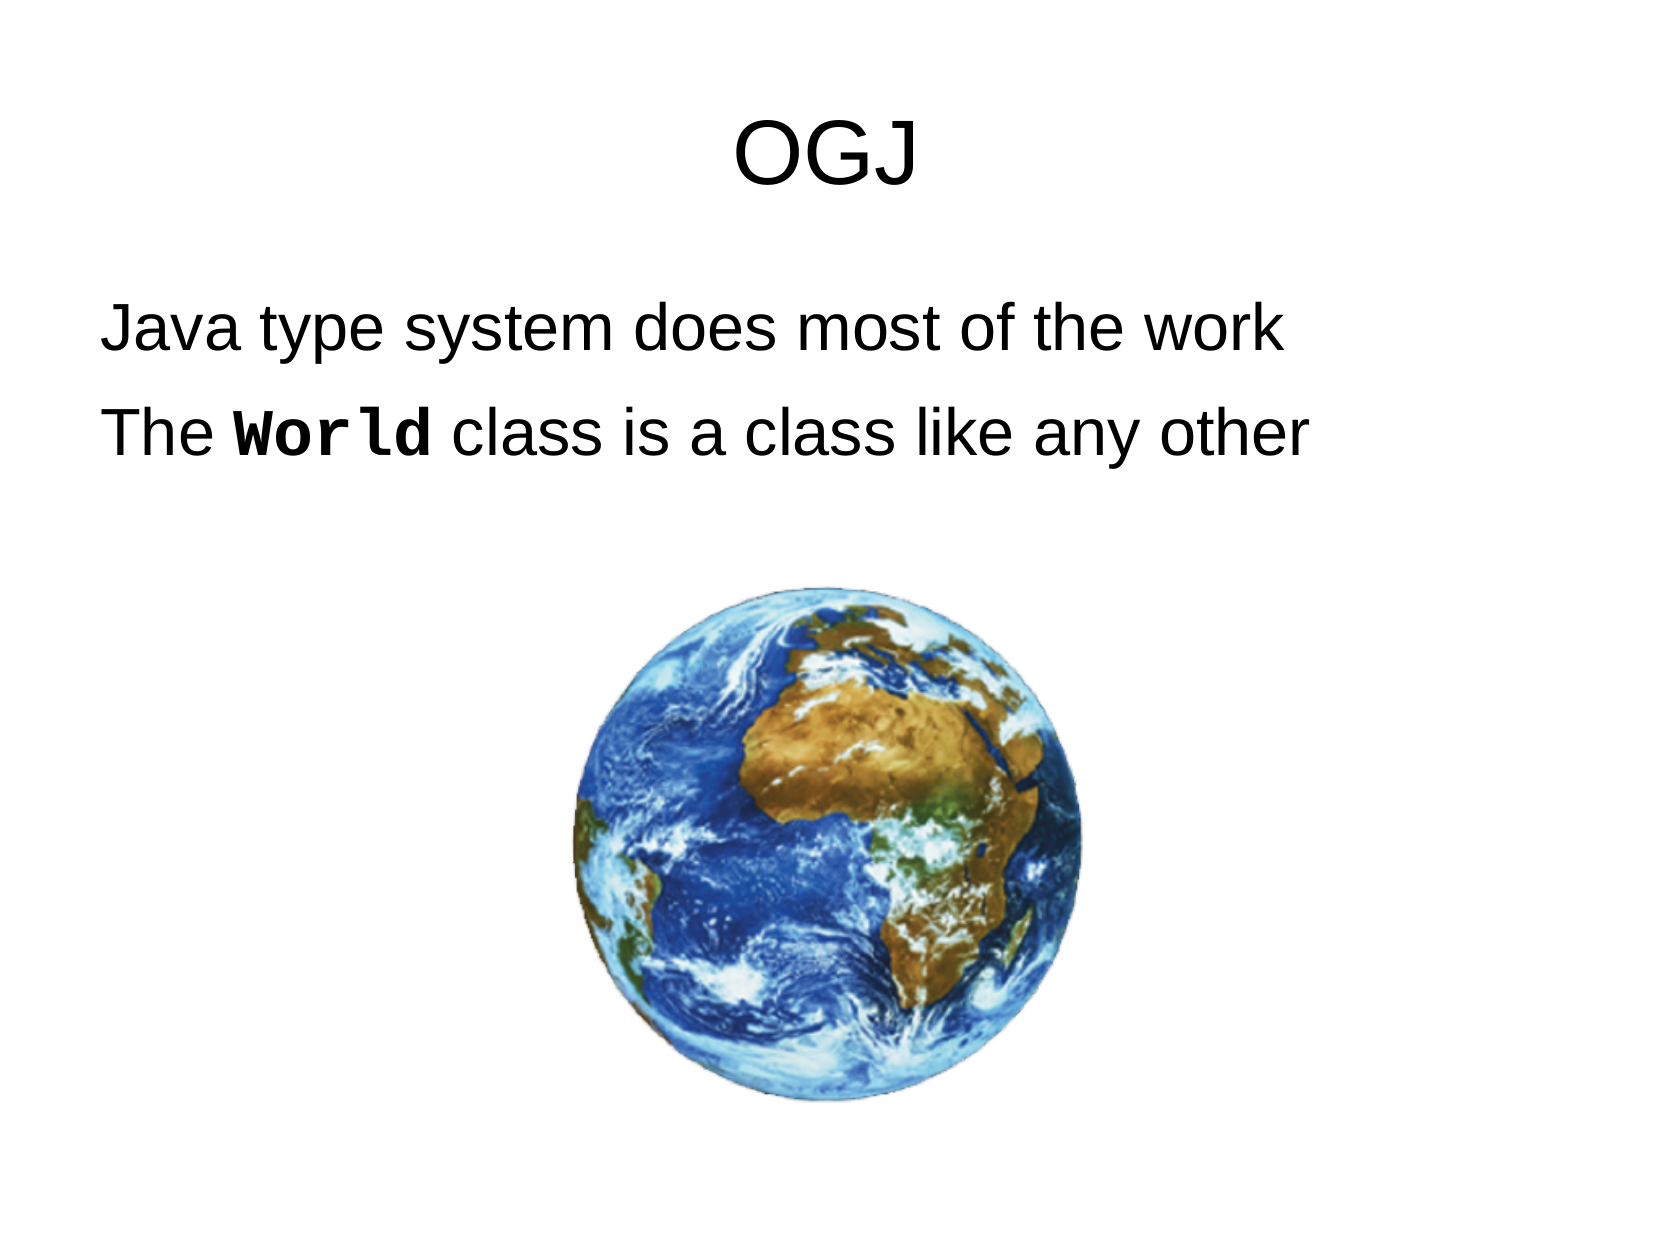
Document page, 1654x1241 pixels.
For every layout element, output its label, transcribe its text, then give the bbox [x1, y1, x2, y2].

picture [442, 513, 1211, 1152]
title OGJ [82, 56, 1571, 250]
list Java type system does most of the work The World class is a class like any other [82, 290, 1571, 1094]
